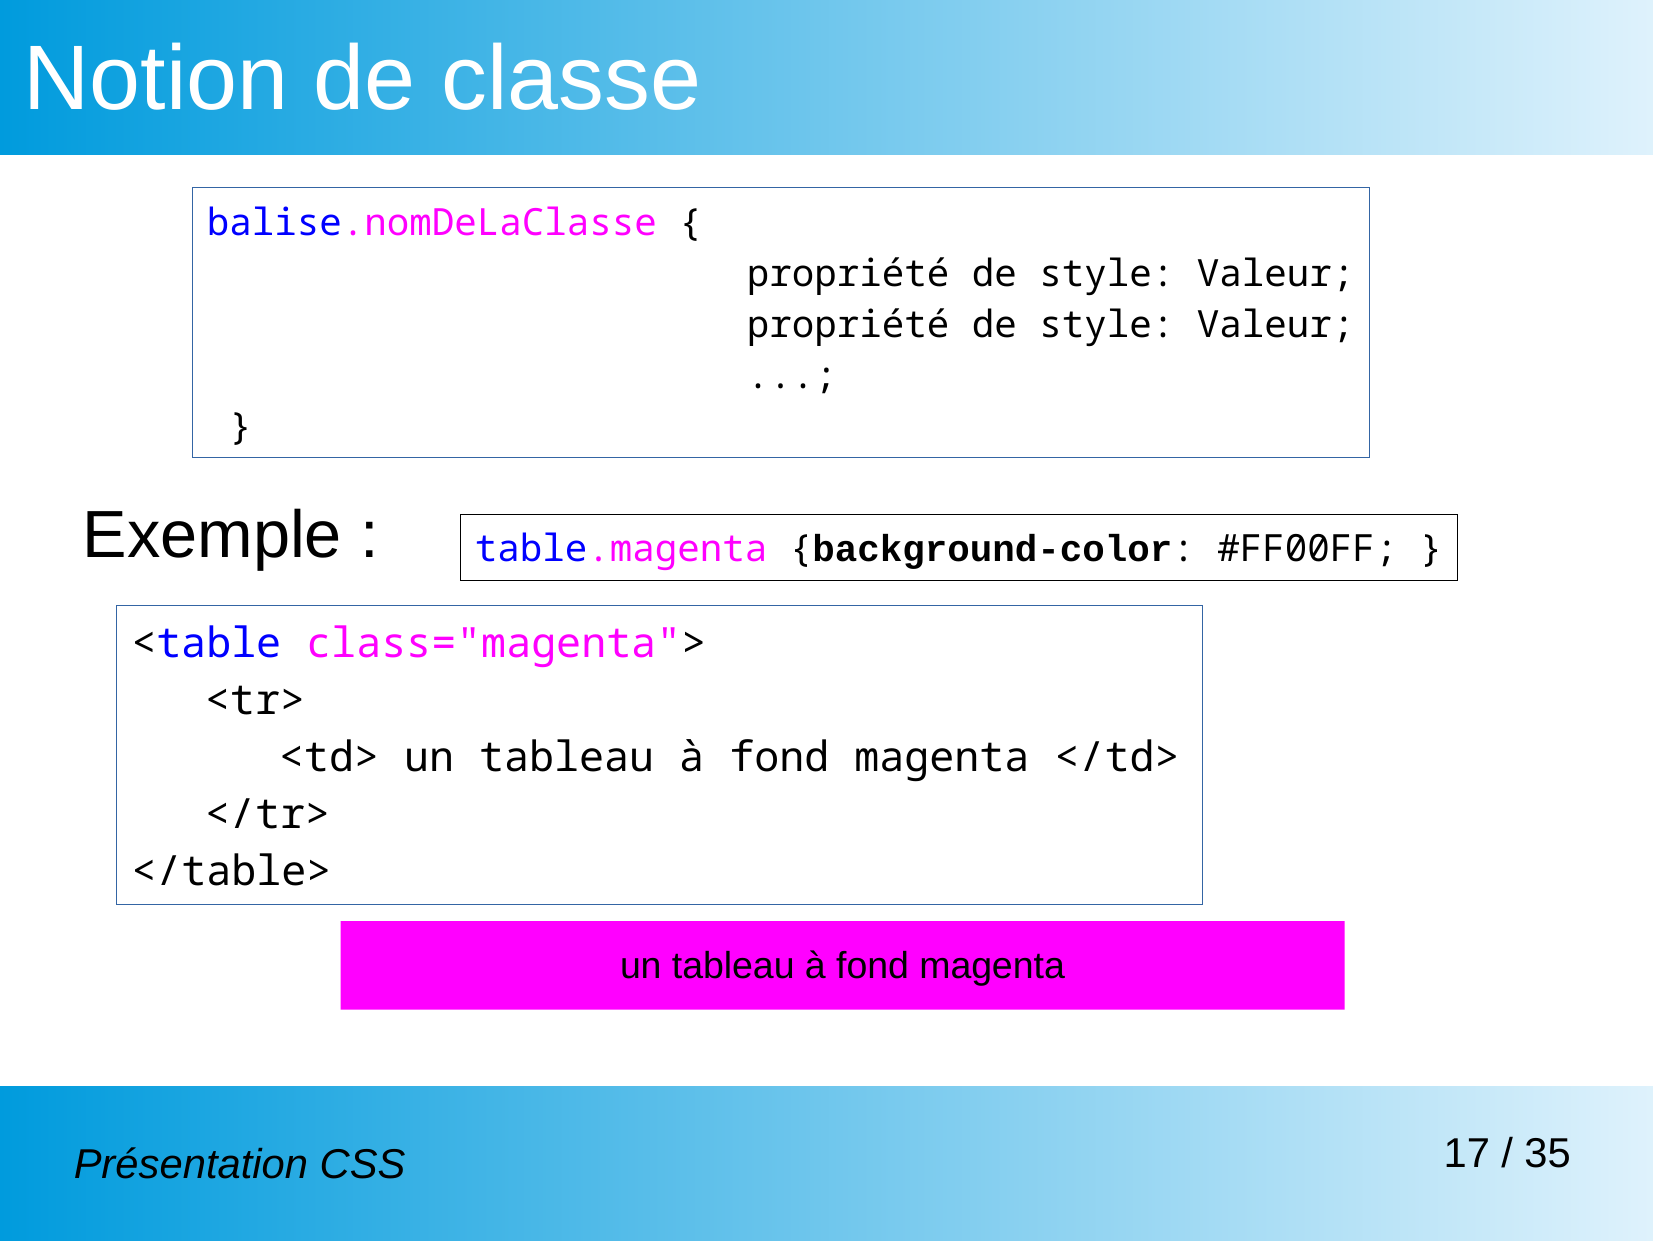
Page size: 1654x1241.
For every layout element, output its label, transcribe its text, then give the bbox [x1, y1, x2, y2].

text_box balise.nomDeLaClasse { propriété de style: Valeur; propriété de style: Valeur; ...; } [192, 187, 1370, 449]
text_box <table class="magenta"> <tr> <td> un tableau à fond magenta </td> </tr> </table> [116, 605, 1203, 863]
list Exemple : [82, 497, 1571, 1024]
title Notion de classe [23, 25, 1512, 130]
text_box table.magenta {background-color: #FF00FF; } [460, 514, 1458, 576]
text_box un tableau à fond magenta [340, 921, 1345, 1010]
